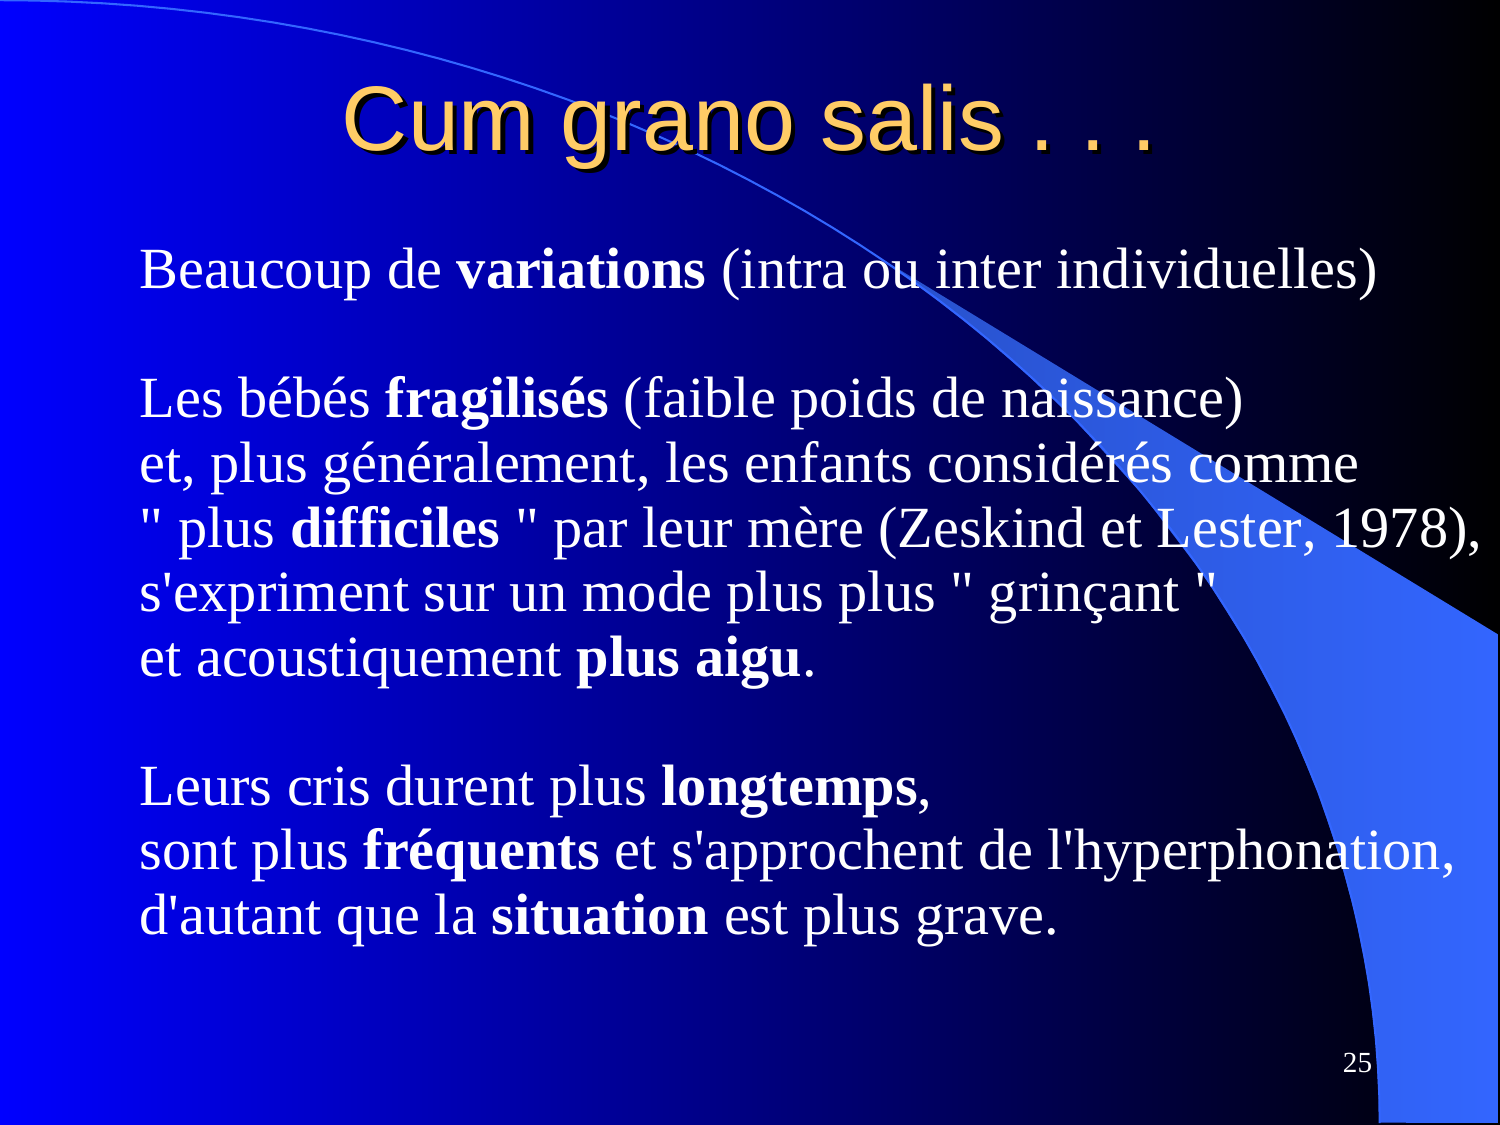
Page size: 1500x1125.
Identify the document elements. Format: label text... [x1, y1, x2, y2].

title Cum grano salis . . . [112, 24, 1388, 213]
text_box Beaucoup de variations (intra ou inter individuelles) Les bébés fragilisés (faible poids de naissance) et, plus généralement, les enfants considérés comme " plus difficiles " par leur mère (Zeskind et Lester, 1978), s'expriment sur un mode plus plus " grinçant " et acoustiquement plus aigu. Leurs cris durent plus longtemps, sont plus fréquents et s'approchent de l'hyperphonation, d'autant que la situation est plus grave. [125, 229, 1500, 1066]
